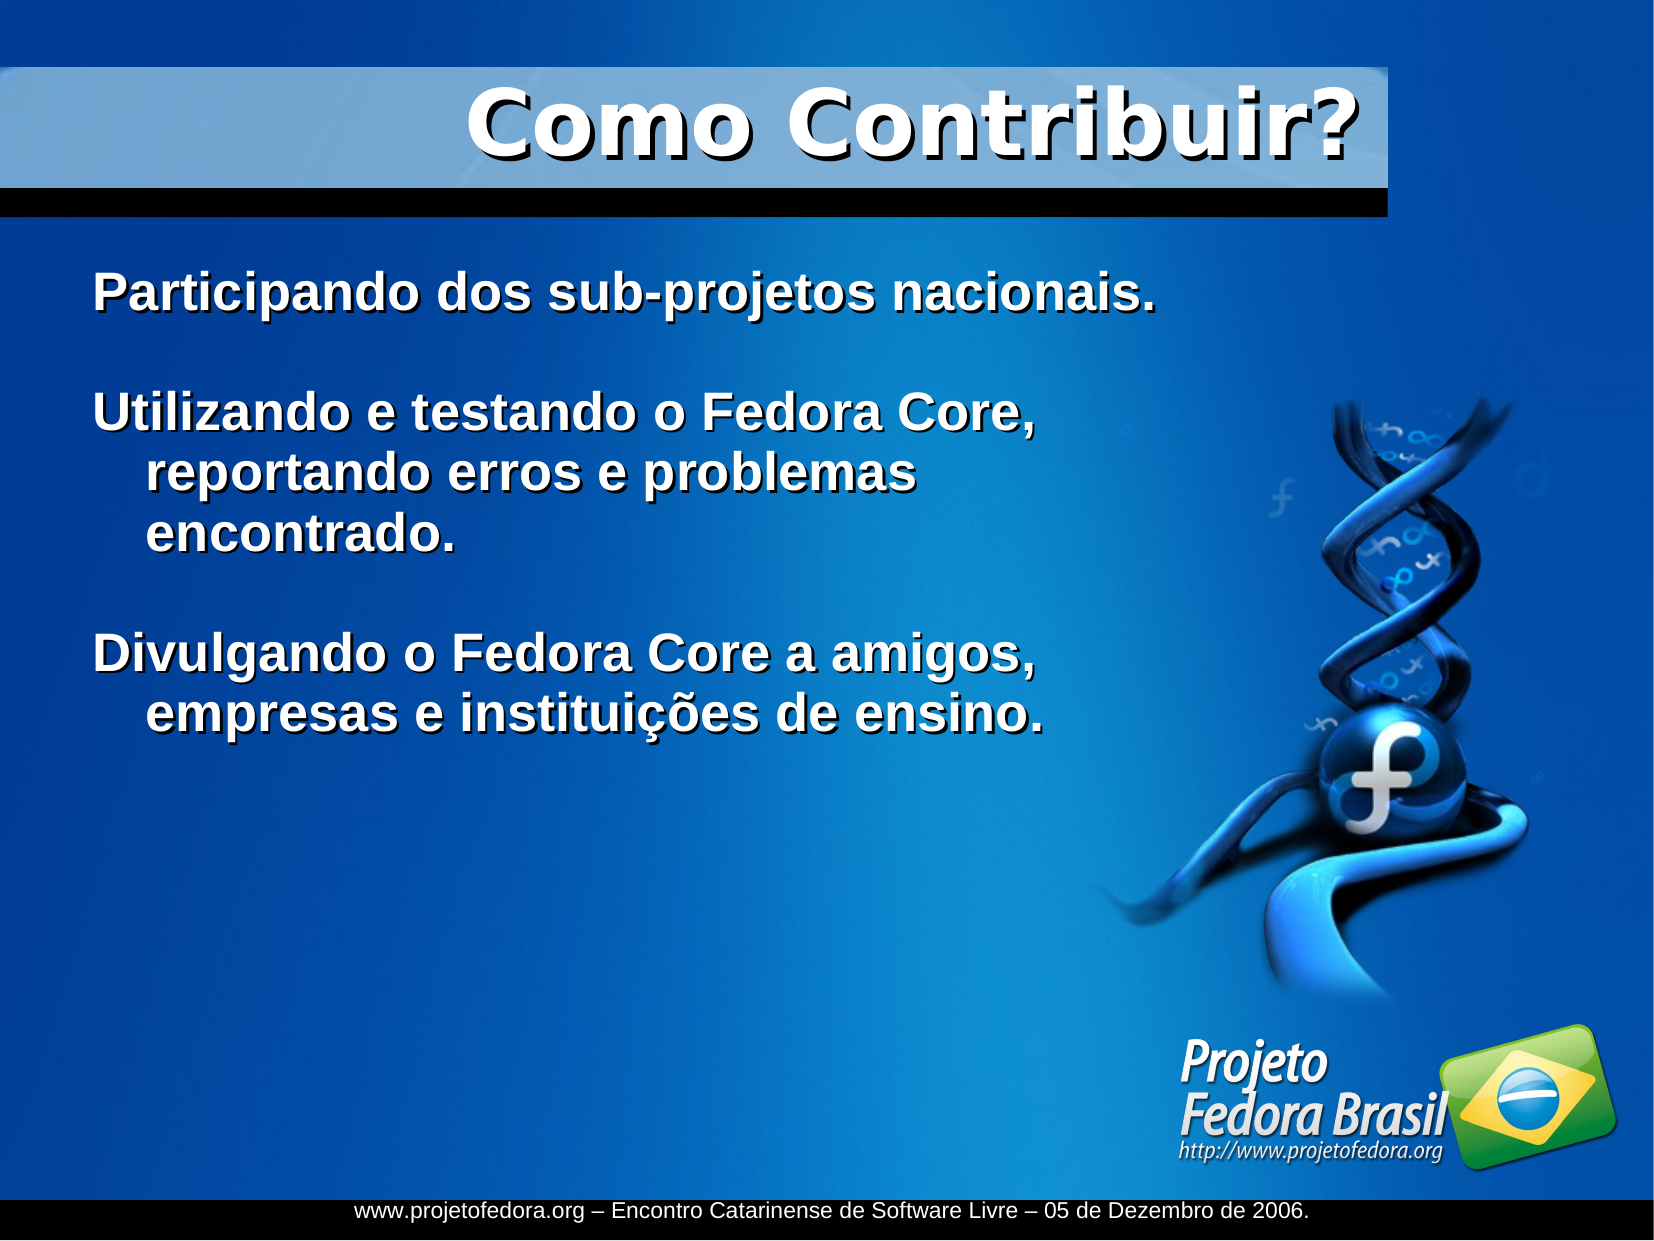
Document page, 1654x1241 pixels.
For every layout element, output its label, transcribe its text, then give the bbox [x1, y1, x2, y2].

picture [0, 0, 1654, 1200]
text_box www.projetofedora.org – Encontro Catarinense de Software Livre – 05 de Dezembro de 2006. [339, 1190, 1427, 1241]
text_box Como Contribuir? [450, 63, 1394, 202]
list Participando dos sub-projetos nacionais. Utilizando e testando o Fedora Core, reportando erros e problemas encontrado. Divulgando o Fedora Core a amigos, empresas e instituições de ensino. [75, 261, 1201, 1163]
